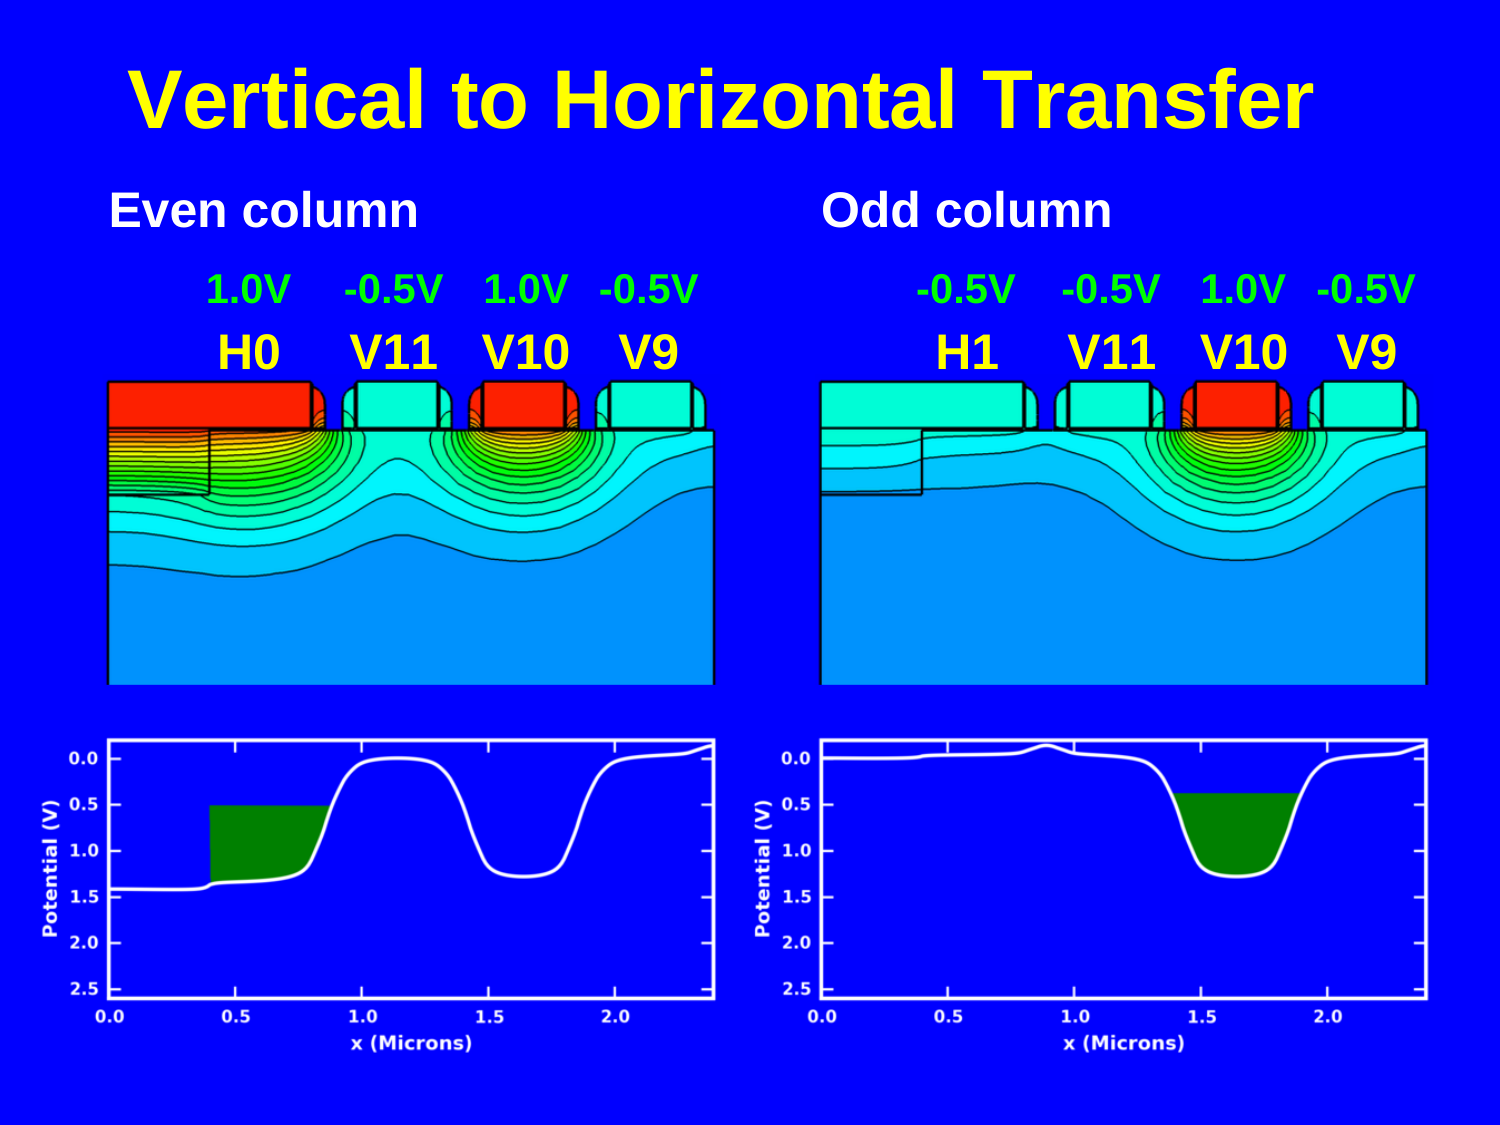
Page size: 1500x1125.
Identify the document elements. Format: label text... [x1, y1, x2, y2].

text_box Odd column [806, 174, 1128, 247]
text_box Even column [93, 174, 435, 247]
text_box V9 [603, 321, 695, 389]
text_box -0.5V [901, 258, 1031, 321]
text_box H0 [202, 321, 296, 389]
text_box V11 [1052, 321, 1172, 389]
picture [37, 374, 1462, 1056]
text_box -0.5V [584, 258, 714, 321]
text_box H1 [920, 321, 1014, 389]
text_box V9 [1321, 321, 1413, 389]
text_box V10 [1185, 321, 1304, 389]
text_box 1.0V [468, 258, 584, 321]
text_box -0.5V [1301, 258, 1431, 321]
text_box 1.0V [191, 258, 307, 321]
text_box -0.5V [1046, 258, 1176, 321]
text_box -0.5V [329, 258, 459, 321]
text_box V10 [466, 316, 586, 389]
text_box 1.0V [1185, 258, 1301, 321]
text_box V11 [334, 321, 453, 389]
title Vertical to Horizontal Transfer [112, 37, 1388, 163]
